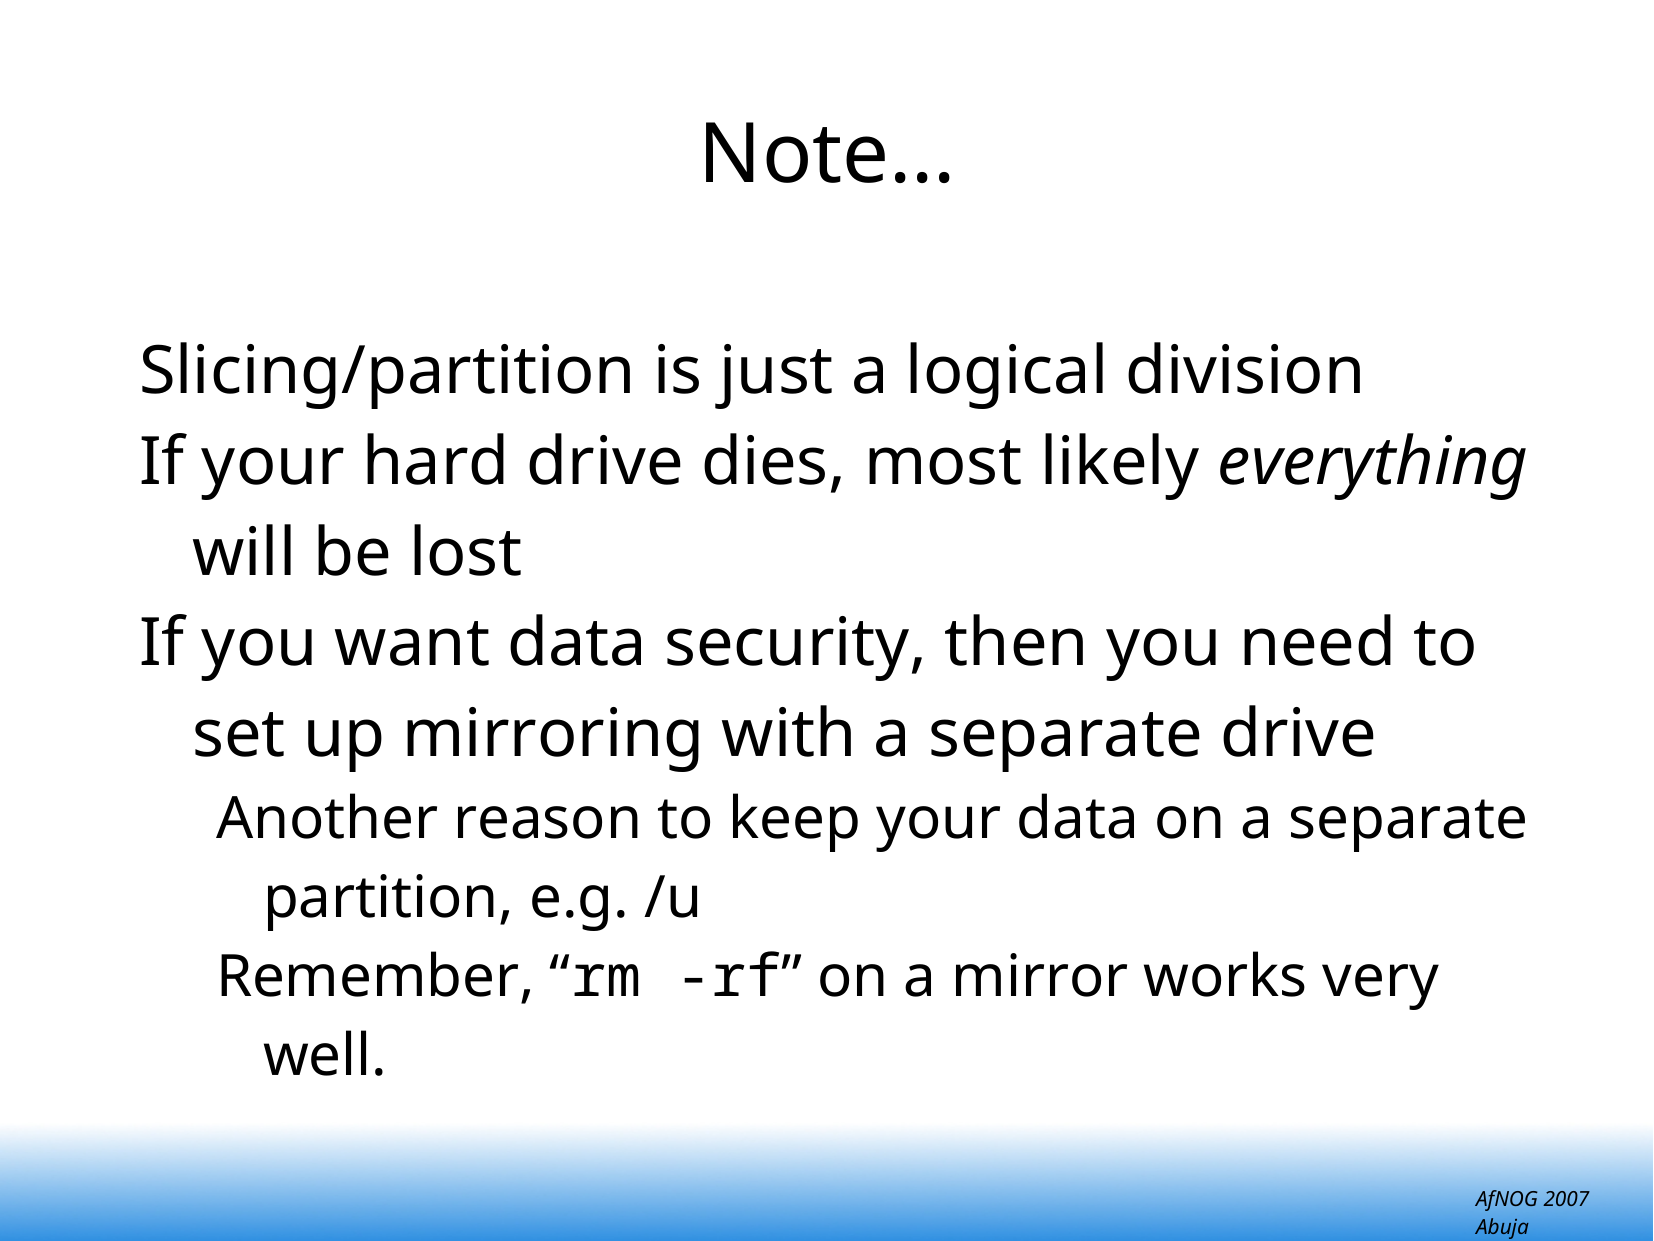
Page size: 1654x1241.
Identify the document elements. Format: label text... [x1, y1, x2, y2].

title Note... [121, 46, 1534, 254]
picture [0, 1122, 1653, 1241]
list Slicing/partition is just a logical division If your hard drive dies, most likely everything will be lost If you want data security, then you need to set up mirroring with a separate drive Another reason to keep your data on a separate partition, e.g. /u Remember, “rm -rf” on a mirror works very well. [121, 322, 1561, 1133]
